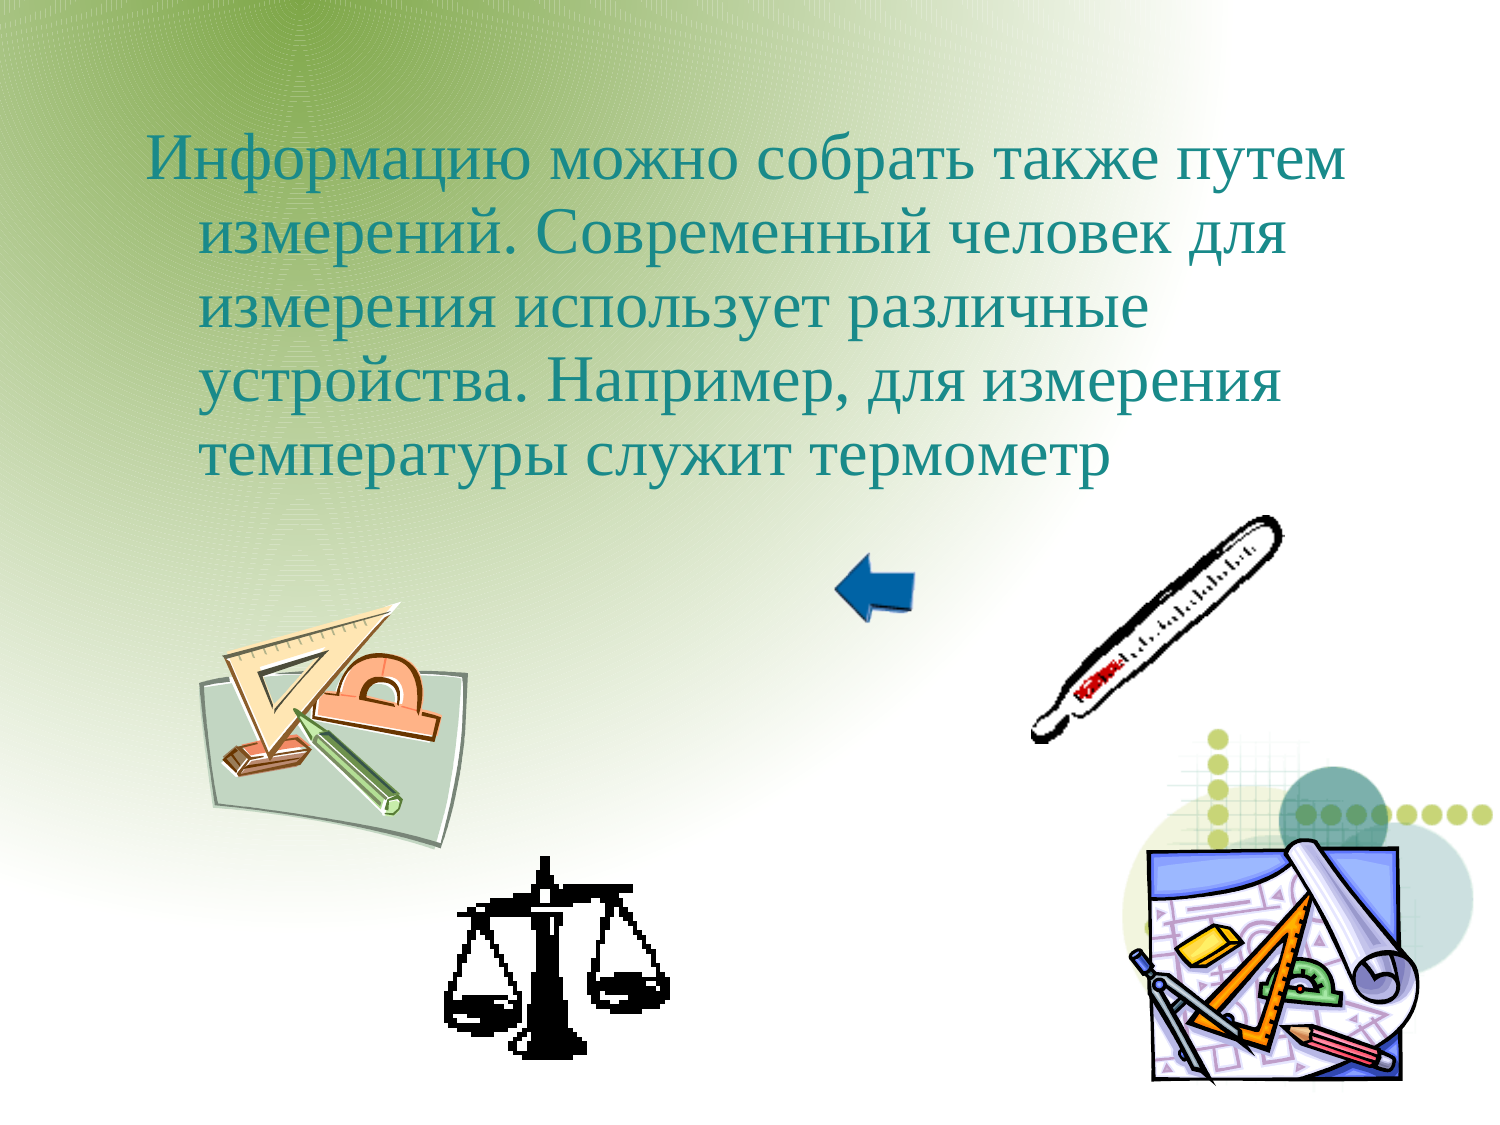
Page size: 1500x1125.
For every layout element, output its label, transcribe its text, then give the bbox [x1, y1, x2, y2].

picture [199, 597, 670, 1065]
list Информацию можно собрать также путем измерений. Современный человек для измерения использует различные устройства. Например, для измерения температуры служит термометр [112, 112, 1388, 788]
picture [812, 549, 935, 633]
picture [1031, 515, 1285, 745]
picture [1110, 718, 1500, 1098]
